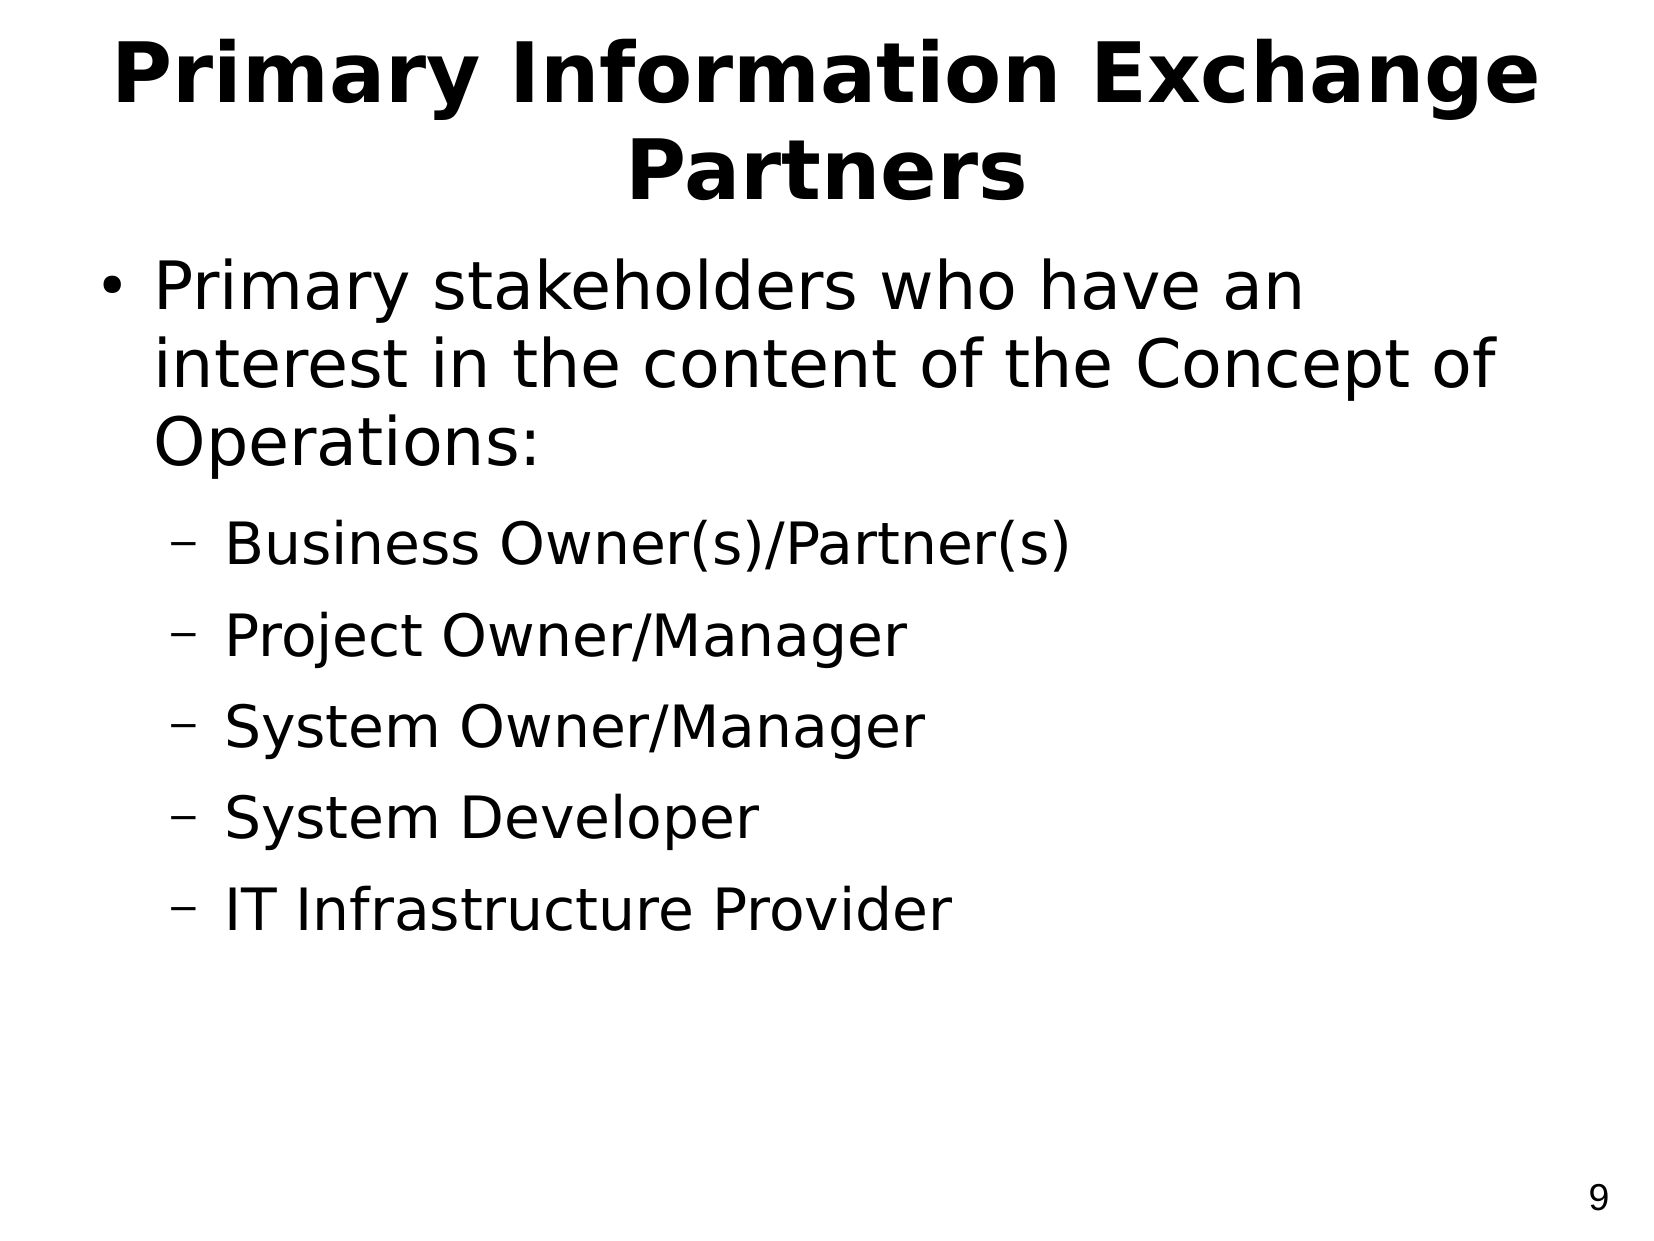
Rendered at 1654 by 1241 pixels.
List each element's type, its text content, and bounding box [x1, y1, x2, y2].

list Primary stakeholders who have an interest in the content of the Concept of Operations: Business Owner(s)/Partner(s) Project Owner/Manager System Owner/Manager System Developer IT Infrastructure Provider [82, 248, 1538, 1186]
title Primary Information Exchange Partners [82, 25, 1571, 220]
